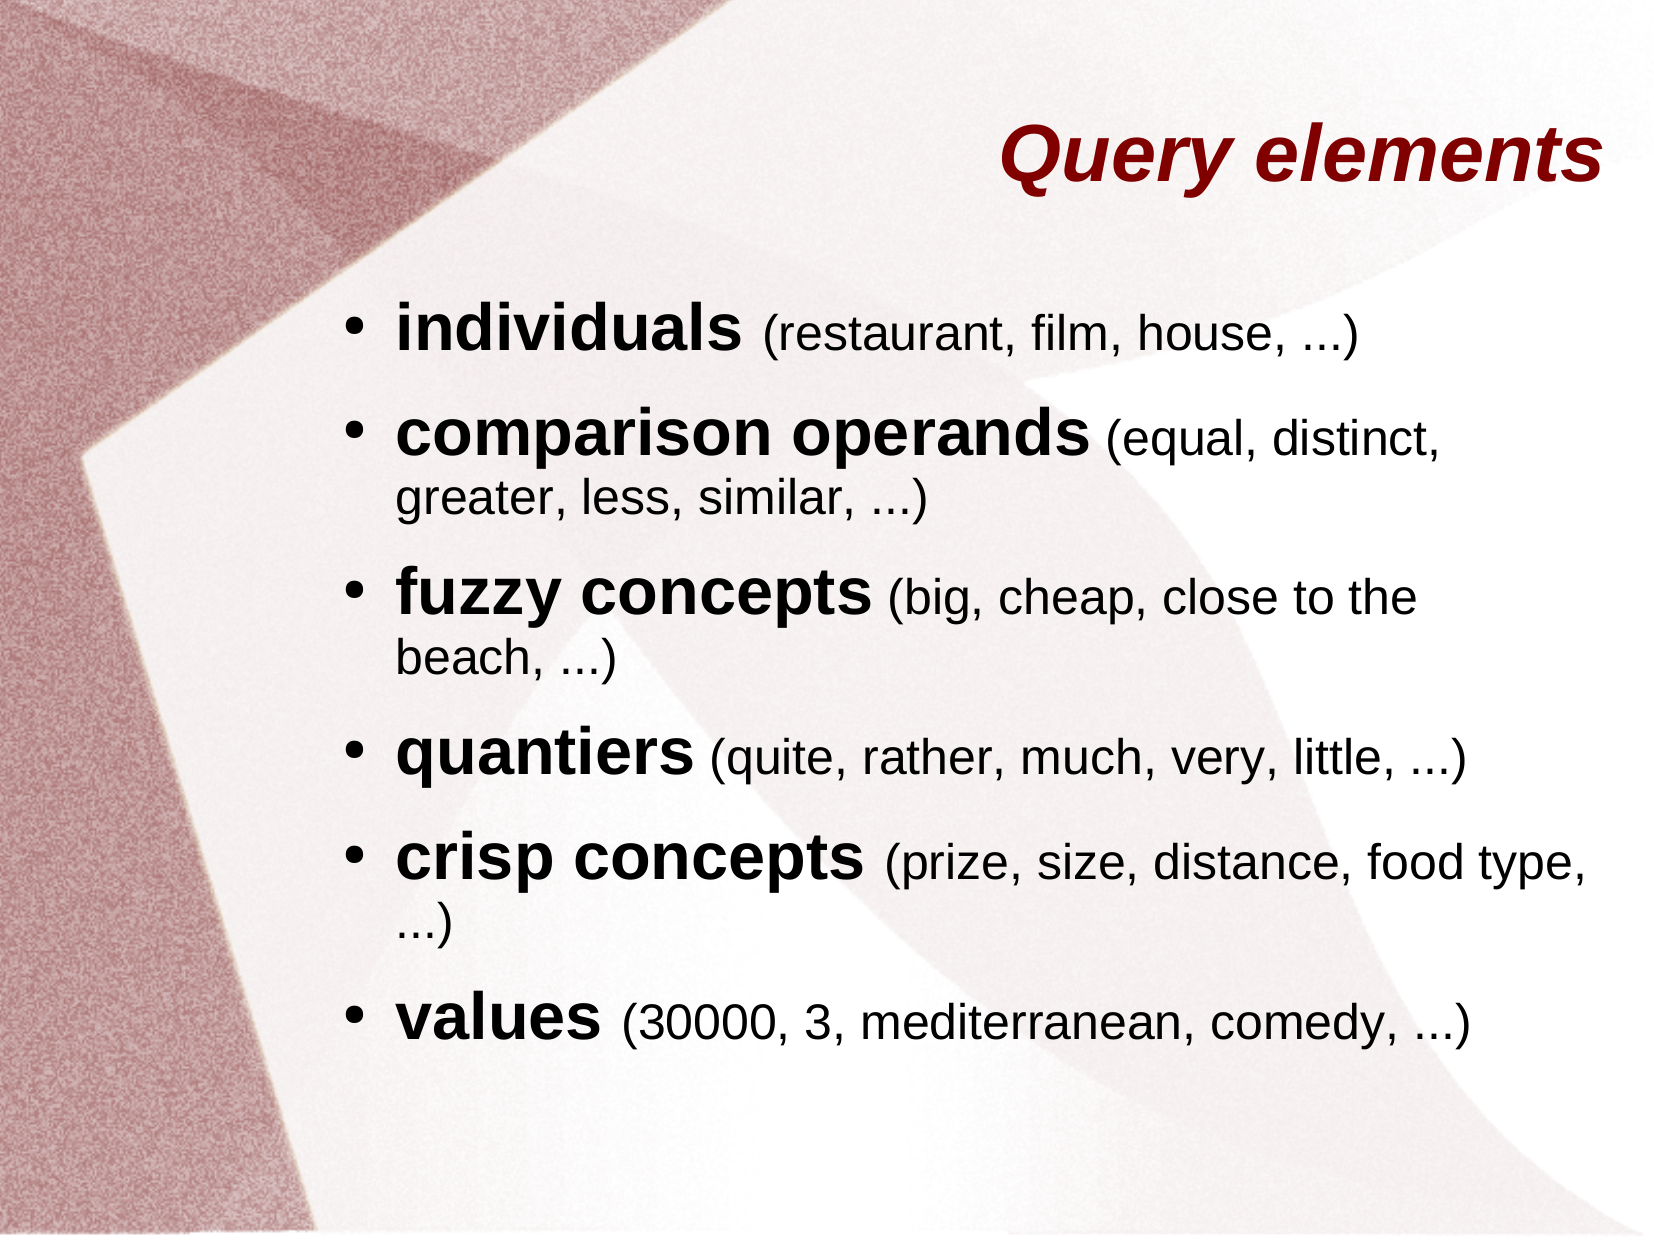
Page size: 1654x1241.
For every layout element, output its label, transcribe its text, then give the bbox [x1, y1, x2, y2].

picture [0, 0, 1654, 1241]
title Query elements [596, 49, 1607, 257]
list individuals (restaurant, film, house, ...) comparison operands (equal, distinct, greater, less, similar, ...) fuzzy concepts (big, cheap, close to the beach, ...) quantiers (quite, rather, much, very, little, ...) crisp concepts (prize, size, distance, food type, ...) values (30000, 3, mediterranean, comedy, ...) [324, 290, 1601, 1054]
